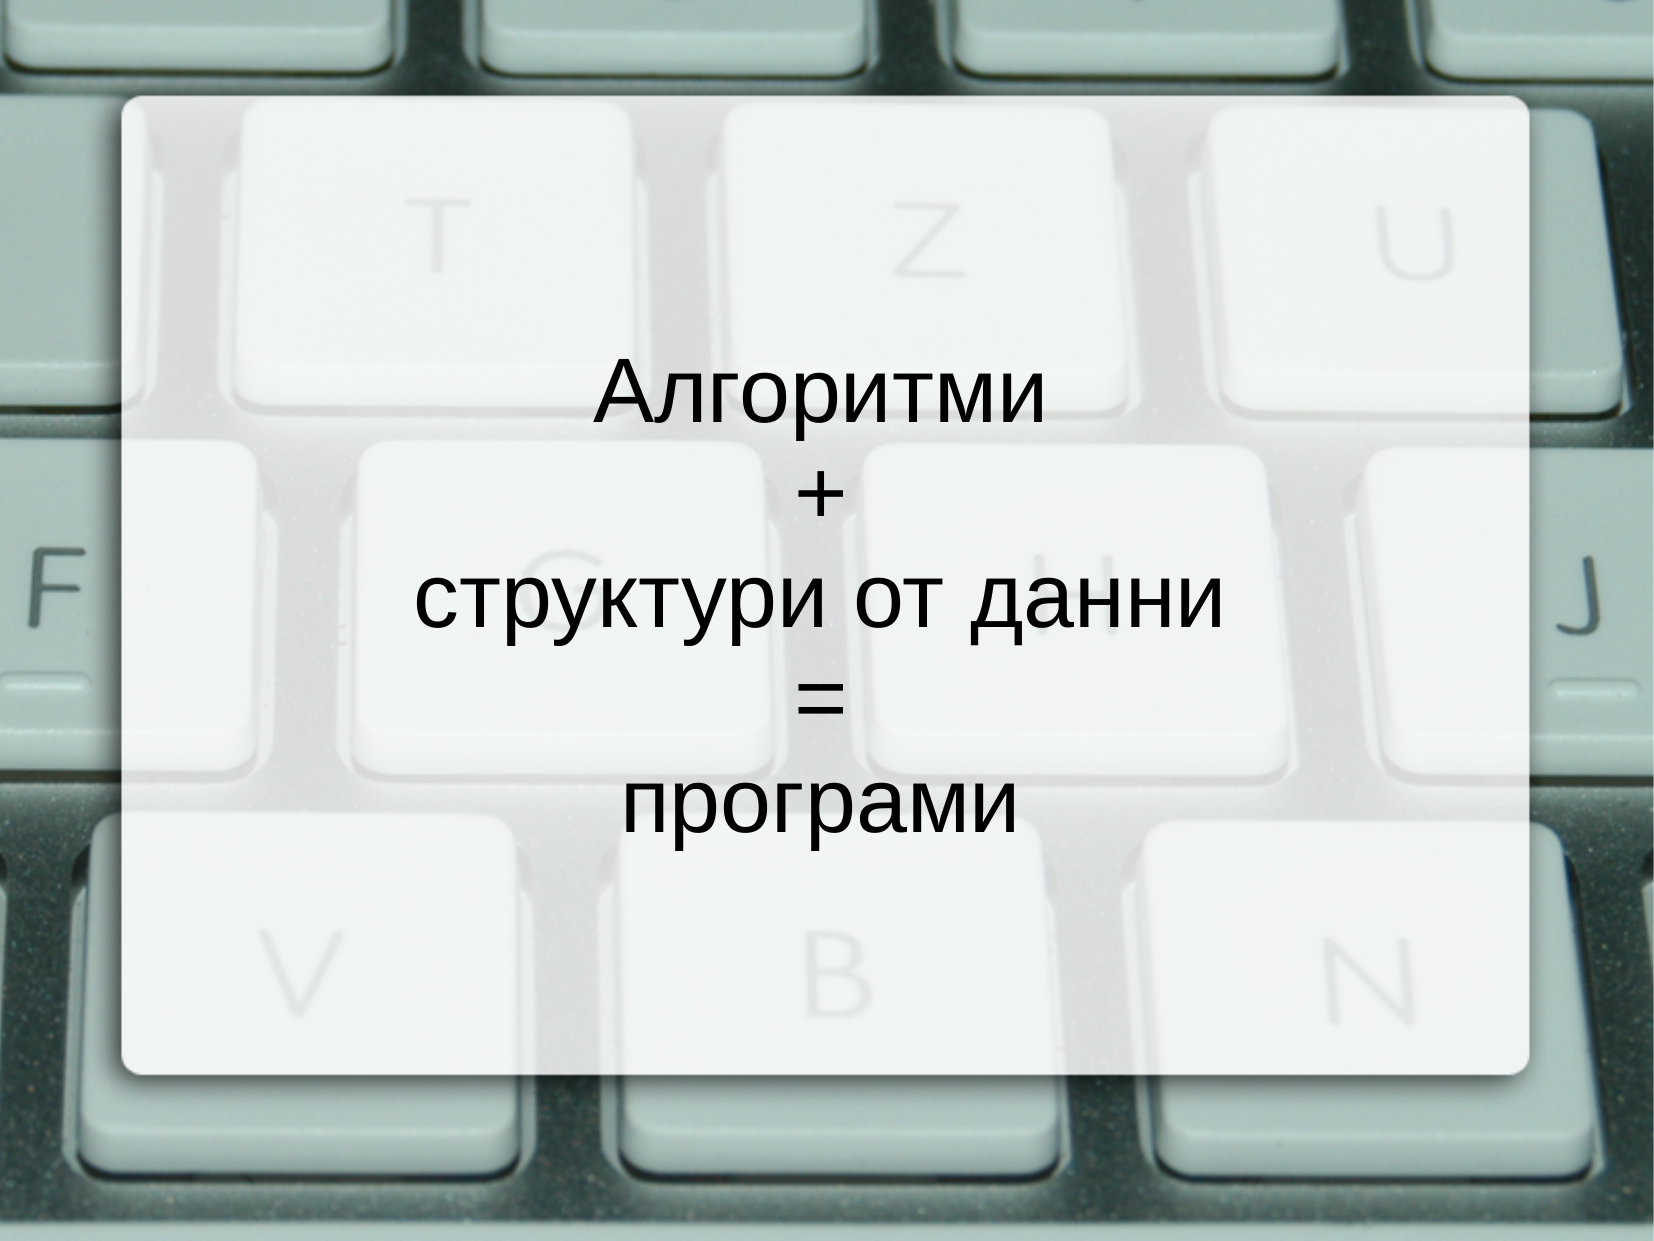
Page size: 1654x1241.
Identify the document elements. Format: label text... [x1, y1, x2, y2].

picture [0, 0, 1654, 1241]
subtitle Алгоритми + структури от данни = програми [135, 117, 1506, 1074]
